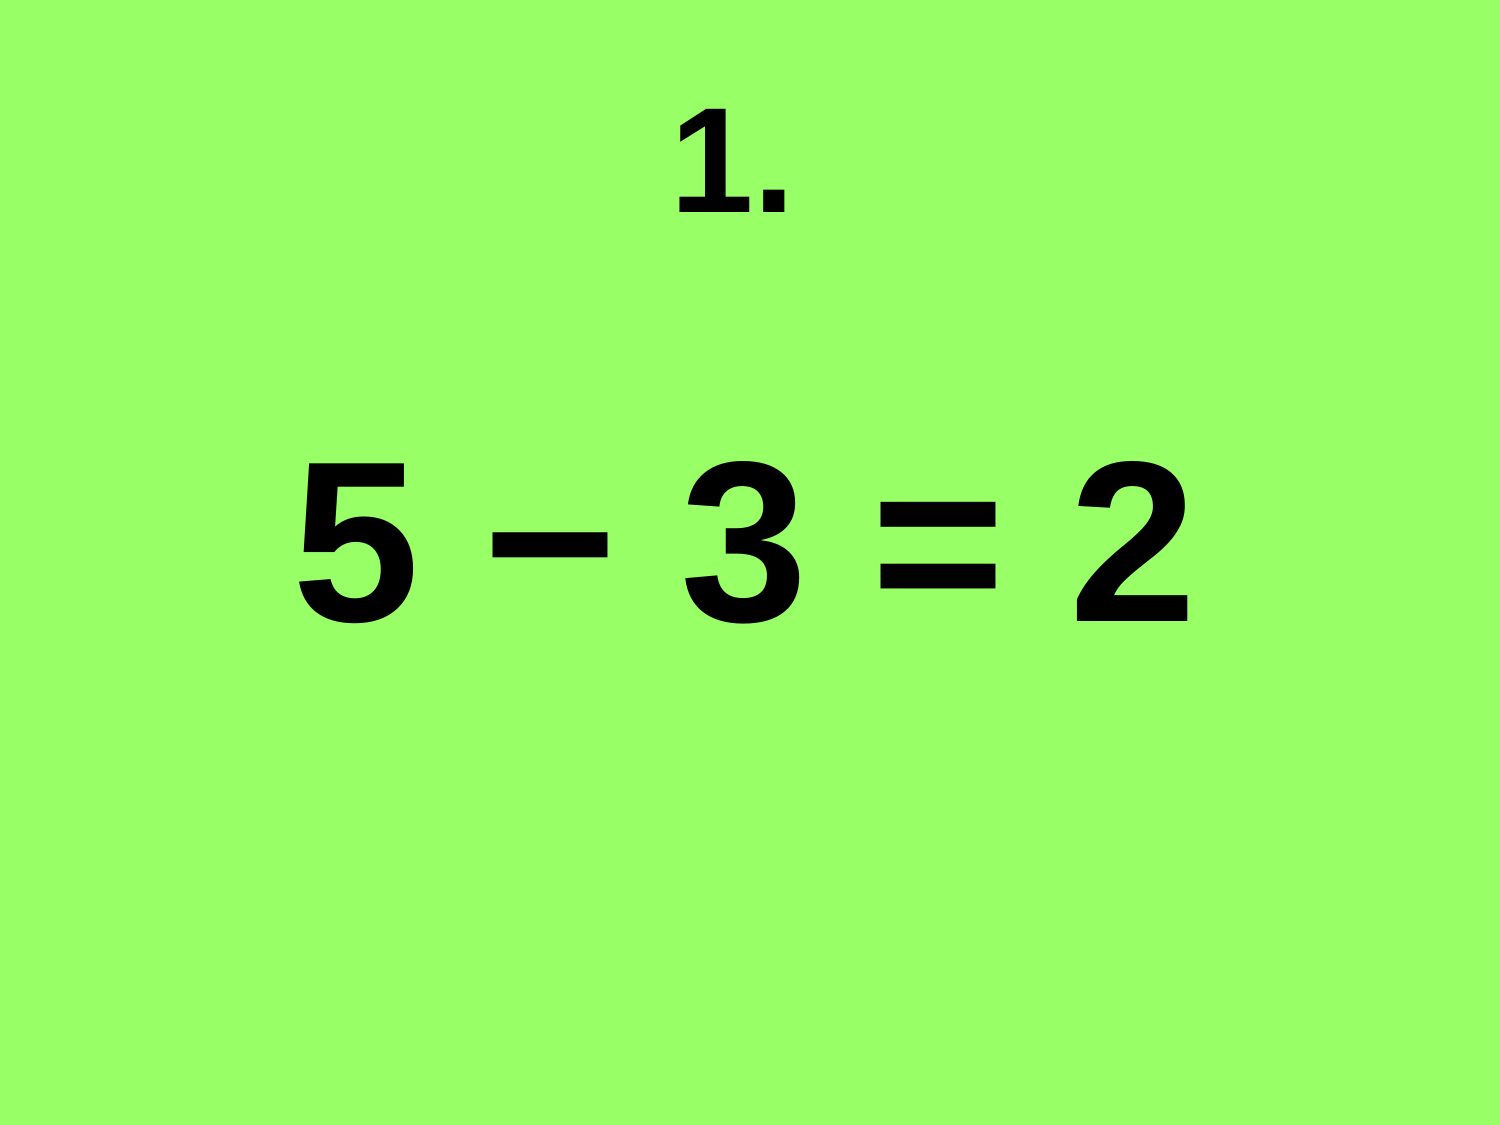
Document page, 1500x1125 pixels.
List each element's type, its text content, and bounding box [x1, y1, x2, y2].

title 5 − 3 = 2 [0, 384, 1376, 675]
text_box 1. [655, 54, 811, 251]
